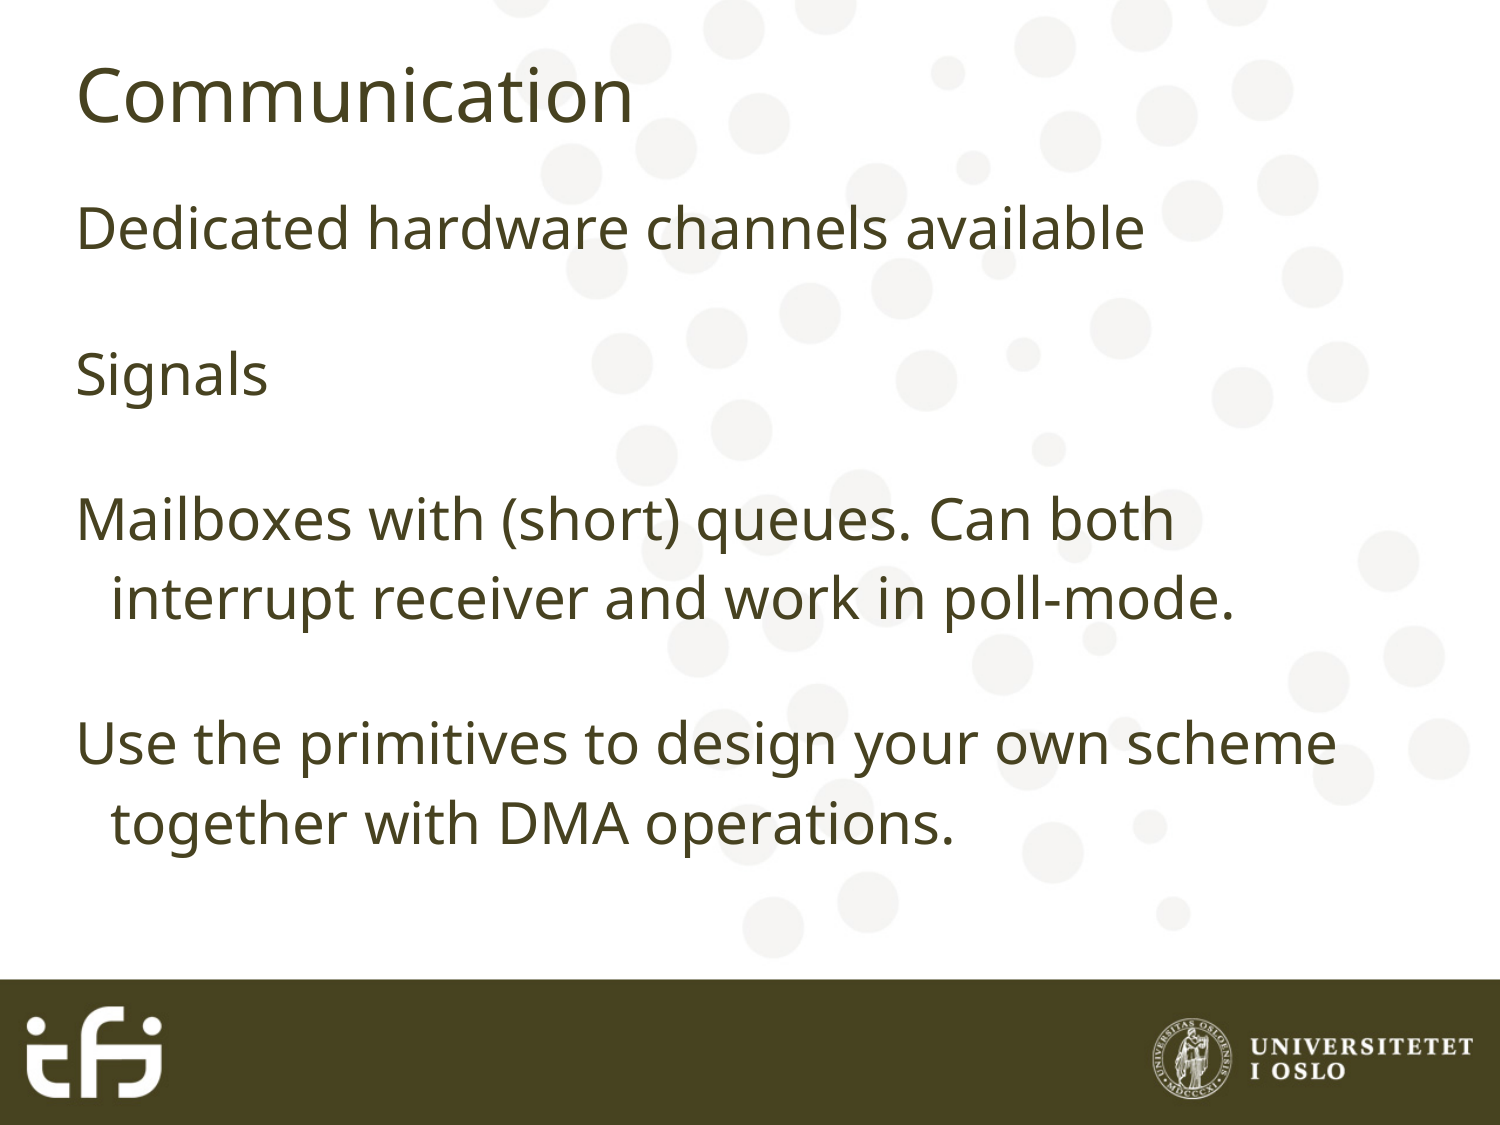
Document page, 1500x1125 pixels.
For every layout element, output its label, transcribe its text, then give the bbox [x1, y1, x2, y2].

title Communication [75, 47, 1463, 139]
picture [0, 0, 1500, 1125]
list Dedicated hardware channels available Signals Mailboxes with (short) queues. Can both interrupt receiver and work in poll-mode. Use the primitives to design your own scheme together with DMA operations. [75, 187, 1426, 923]
